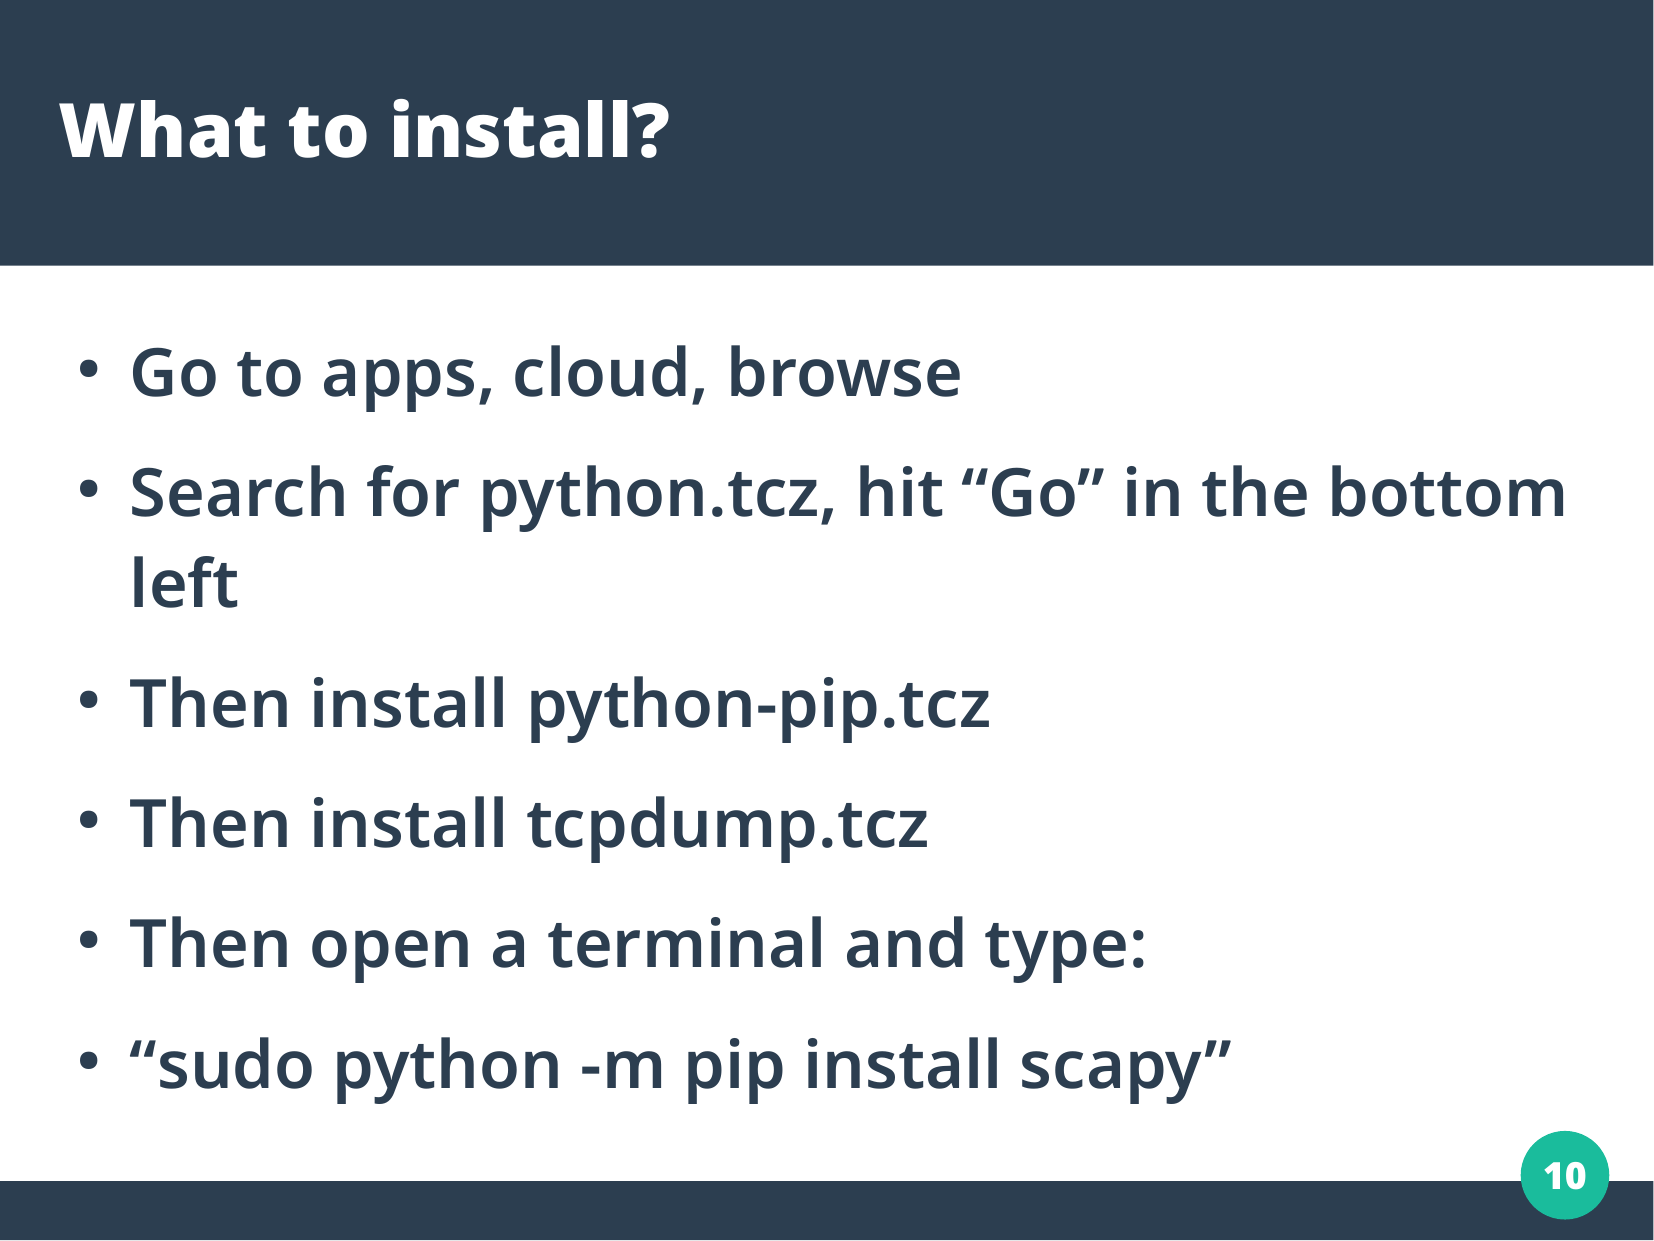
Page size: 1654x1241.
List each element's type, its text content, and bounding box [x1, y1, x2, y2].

list Go to apps, cloud, browse Search for python.tcz, hit “Go” in the bottom left Then install python-pip.tcz Then install tcpdump.tcz Then open a terminal and type: “sudo python -m pip install scapy” [59, 324, 1595, 1152]
title What to install? [59, 49, 1595, 207]
